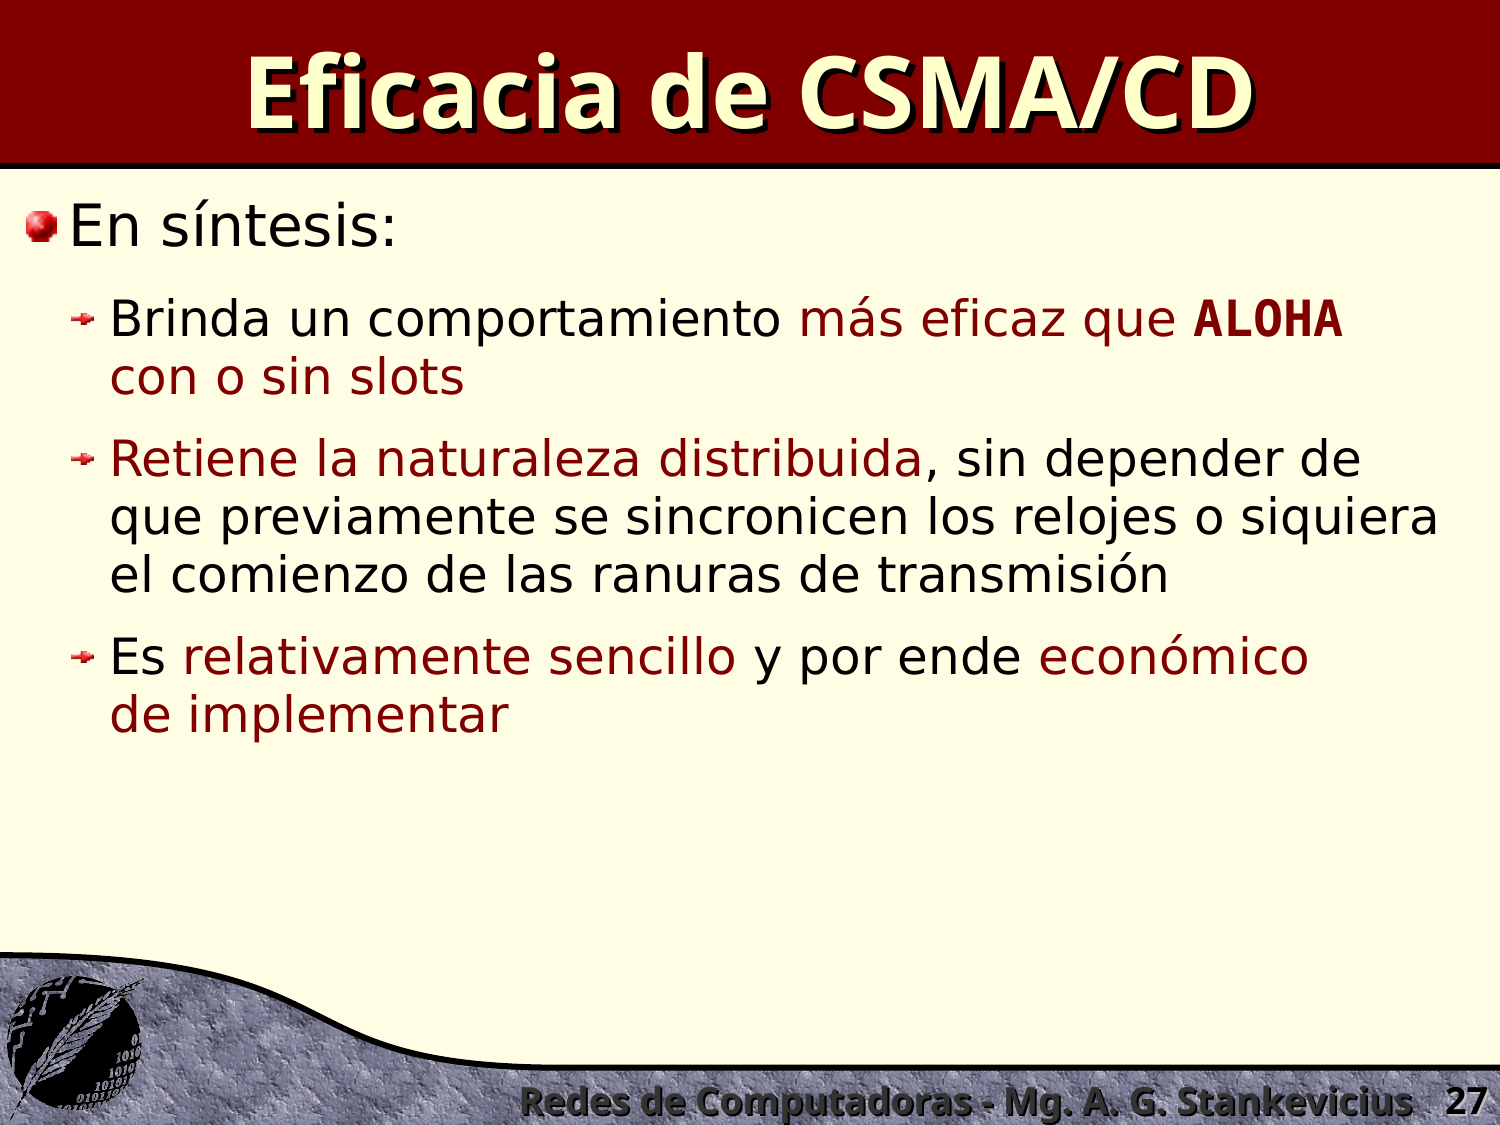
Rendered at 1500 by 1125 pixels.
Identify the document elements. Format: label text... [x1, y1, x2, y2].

list En síntesis: Brinda un comportamiento más eficaz que ALOHA con o sin slots Retiene la naturaleza distribuida, sin depender de que previamente se sincronicen los relojes o siquiera el comienzo de las ranuras de transmisión Es relativamente sencillo y por ende económico de implementar [11, 192, 1486, 921]
picture [0, 959, 1500, 1125]
picture [790, 1100, 795, 1110]
title Eficacia de CSMA/CD [15, 5, 1485, 160]
picture [1047, 1100, 1054, 1110]
